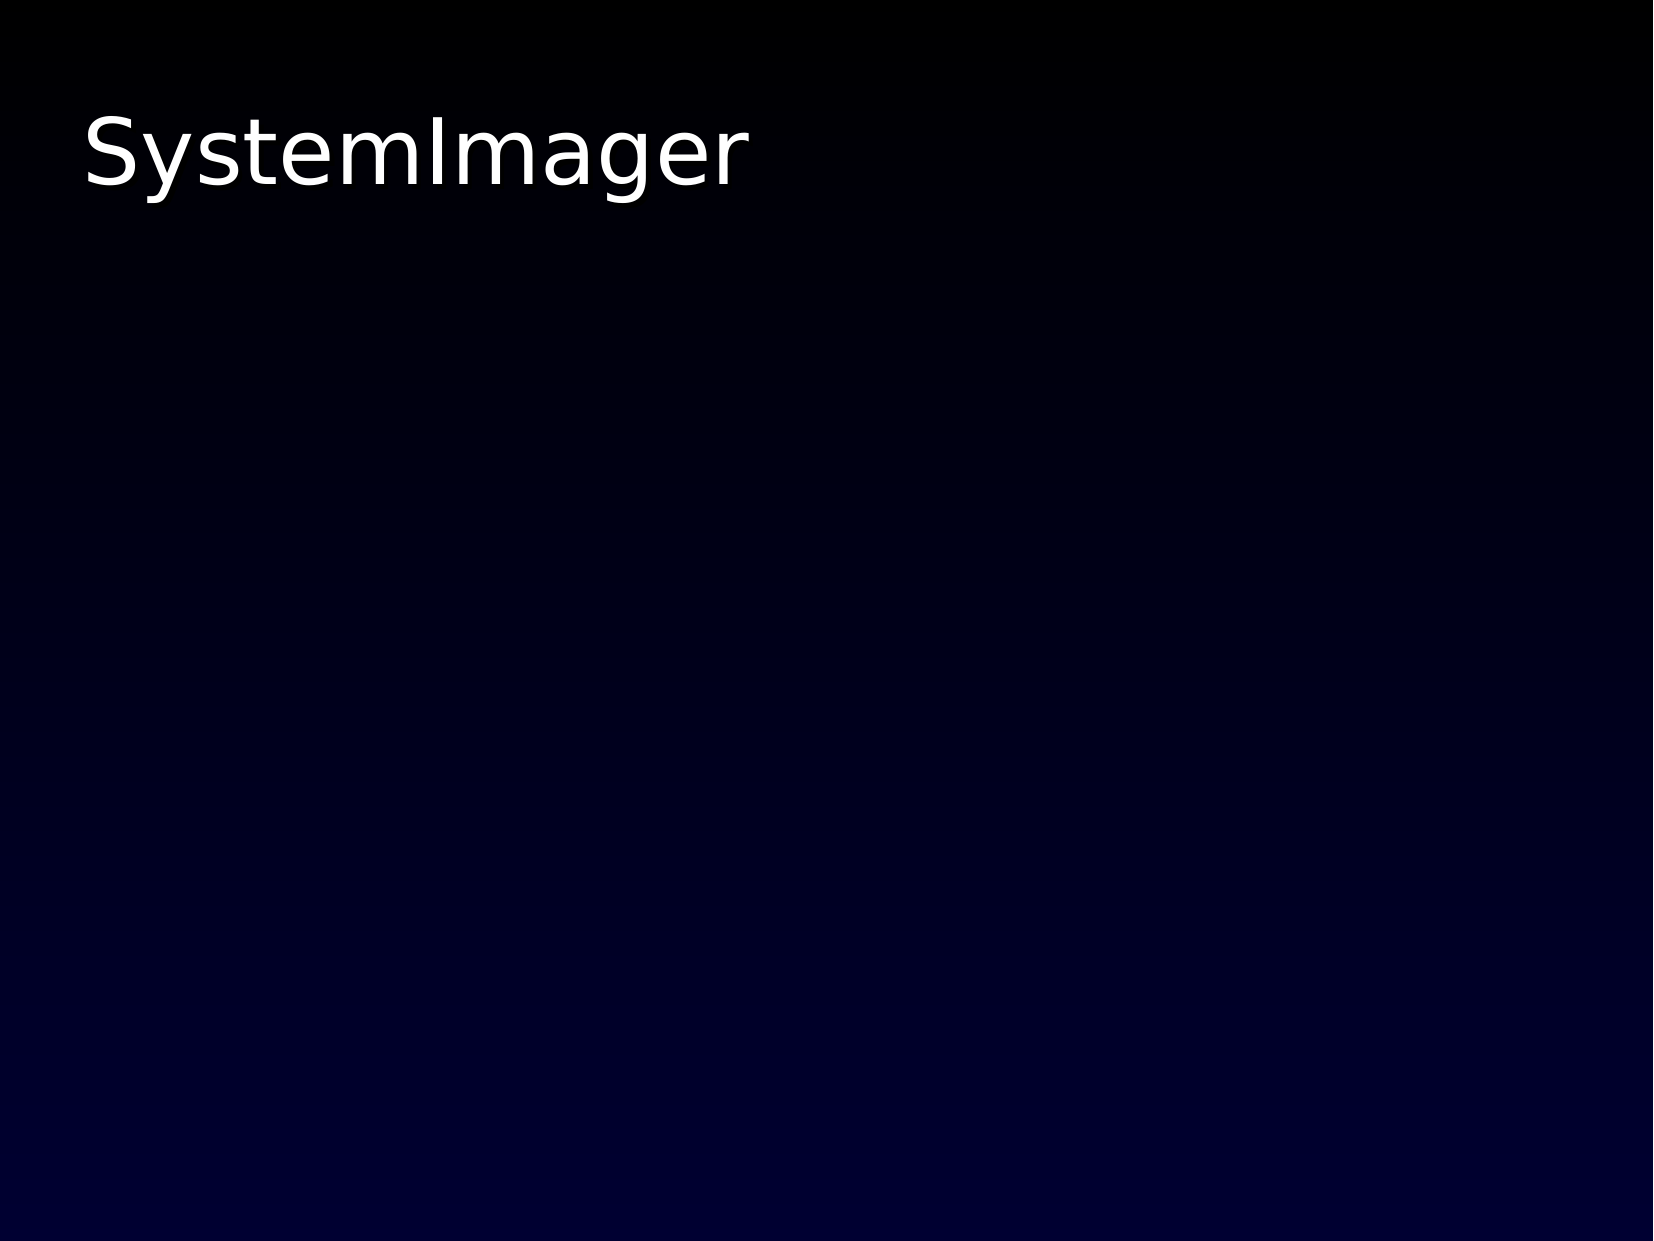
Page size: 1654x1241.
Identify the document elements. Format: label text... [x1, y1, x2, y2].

title SystemImager [82, 49, 1571, 257]
